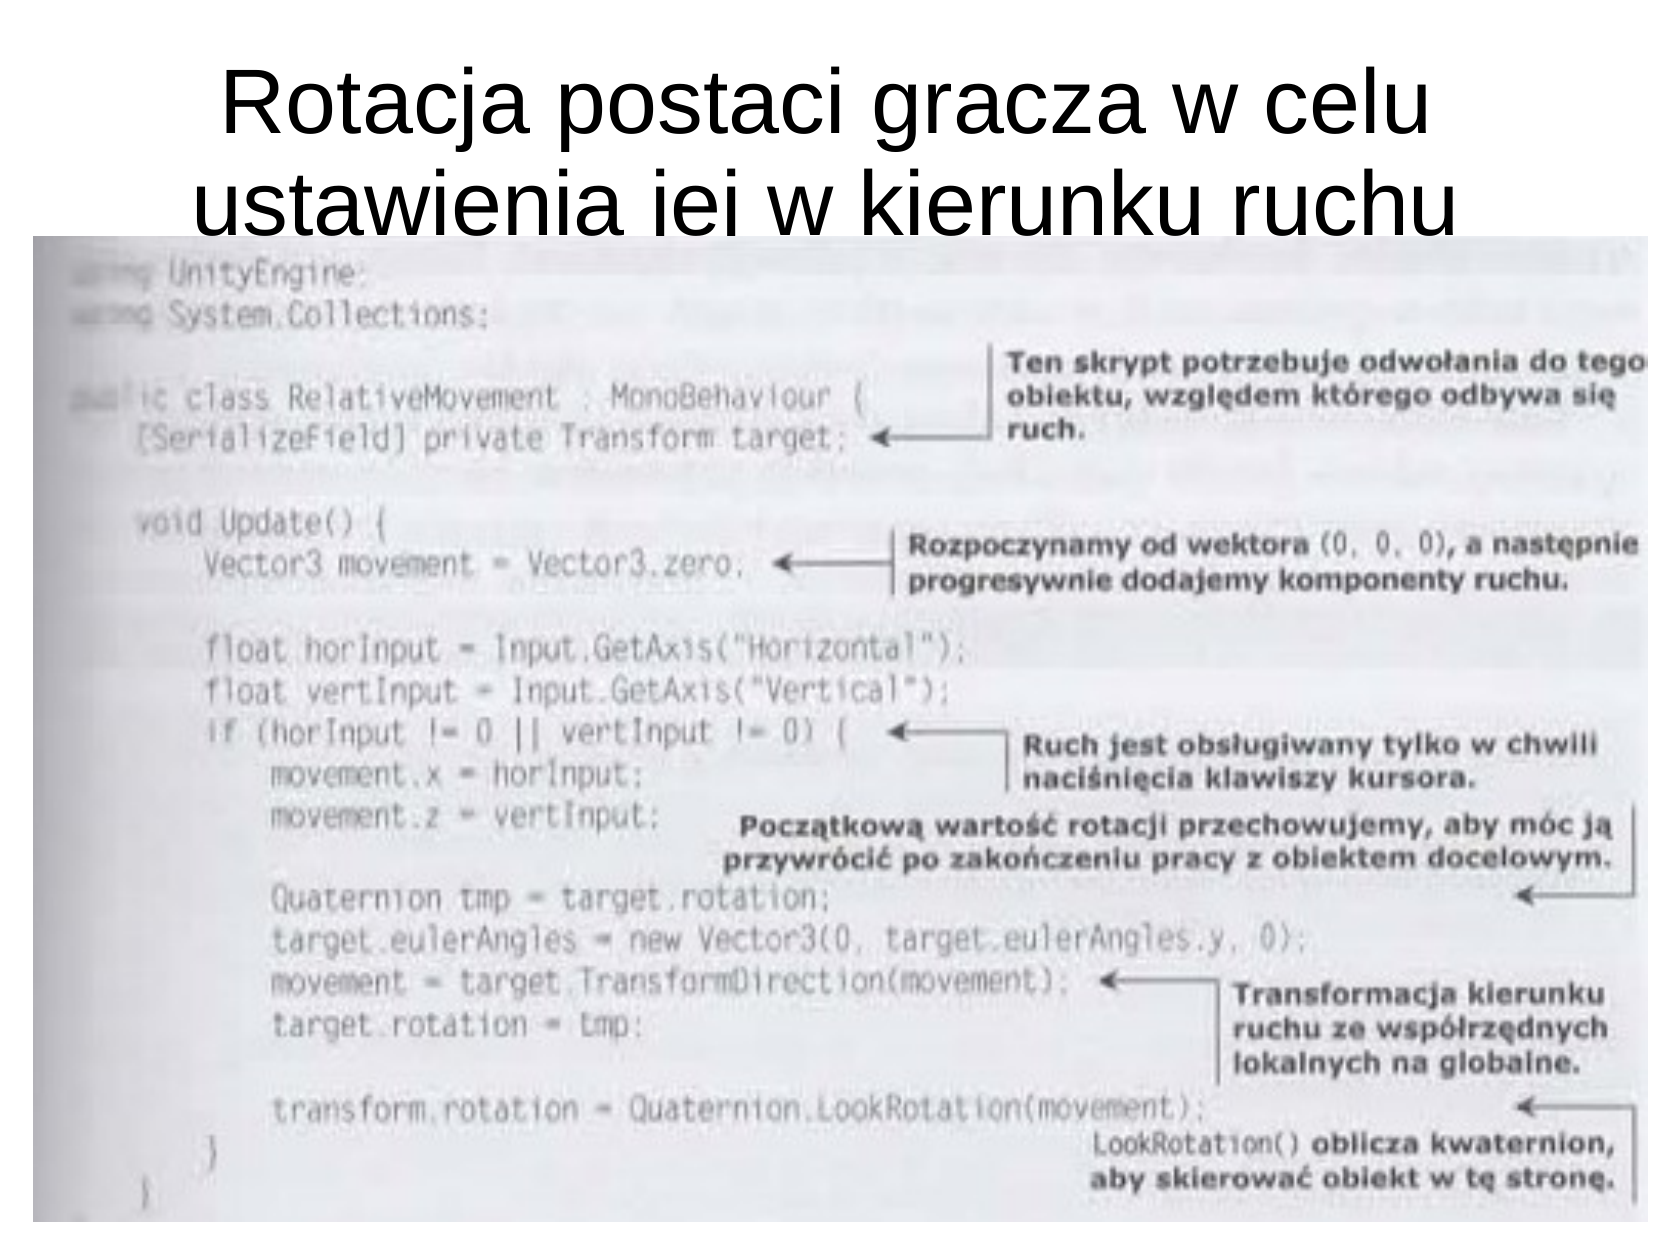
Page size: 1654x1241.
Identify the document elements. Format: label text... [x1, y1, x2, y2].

picture [33, 236, 1648, 1222]
title Rotacja postaci gracza w celu ustawienia jej w kierunku ruchu [82, 49, 1571, 236]
